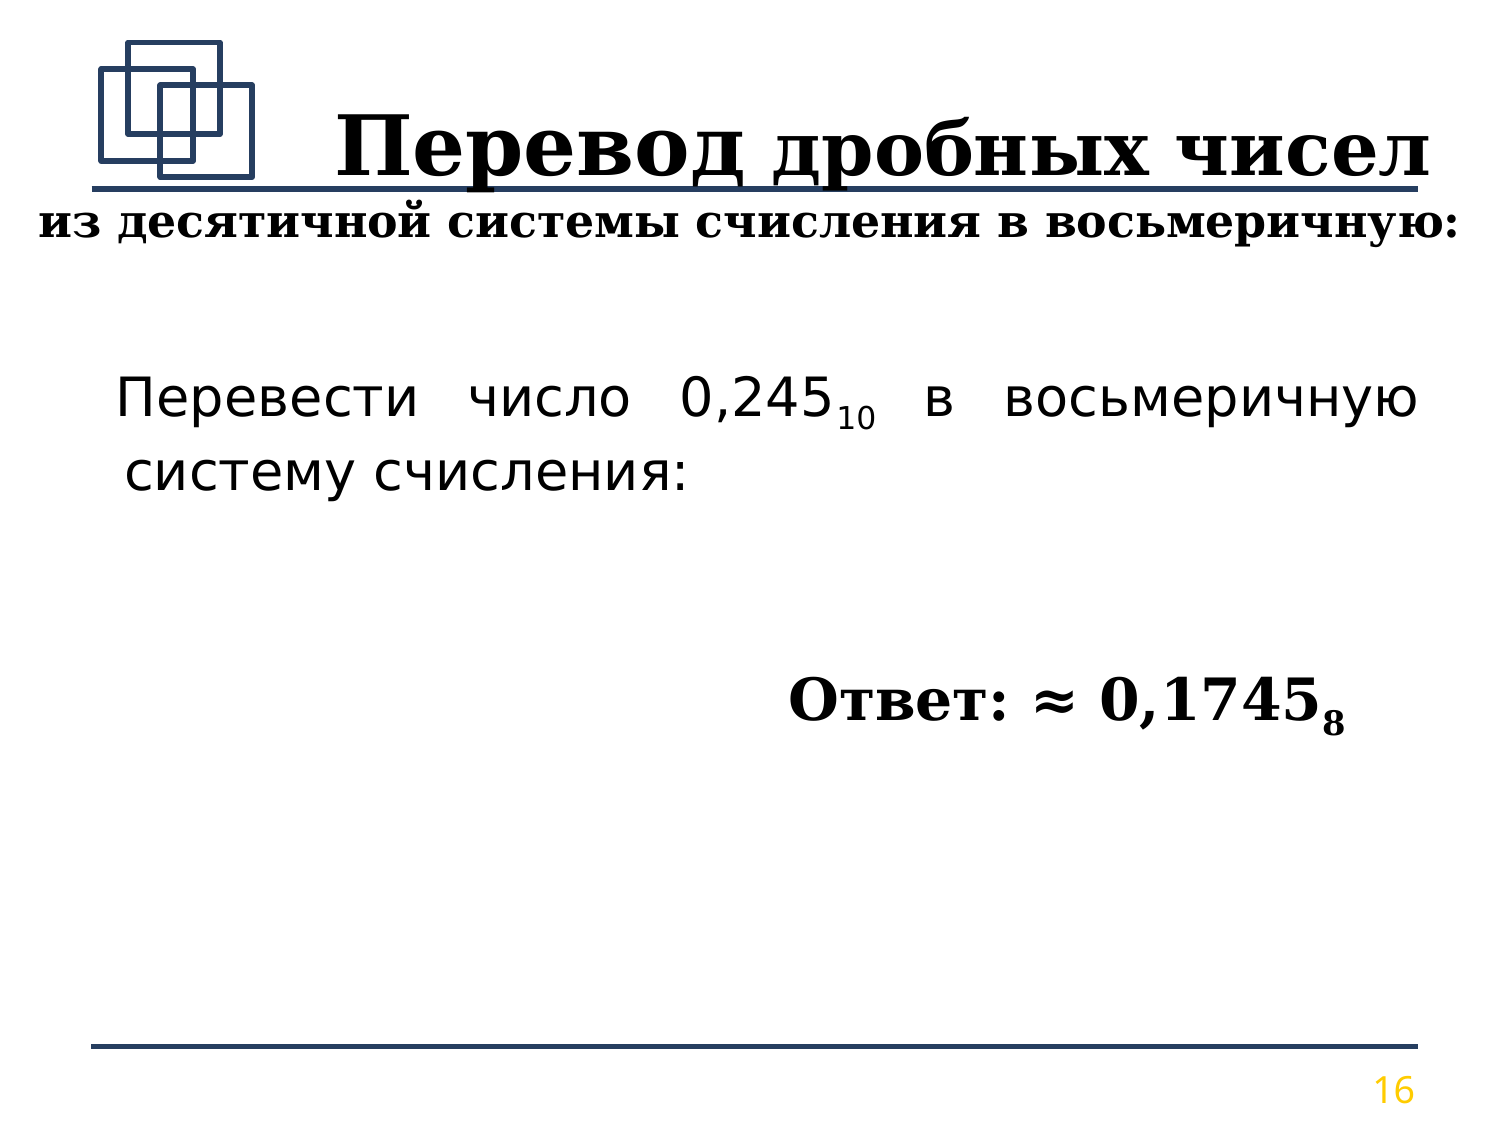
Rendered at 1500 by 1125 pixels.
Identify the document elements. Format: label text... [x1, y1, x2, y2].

title Перевод дробных чисел из десятичной системы счисления в восьмеричную: [0, 49, 1477, 290]
text_box Ответ: ≈ 0,17458 [773, 654, 1459, 750]
text_box Перевести число 0,24510 в восьмеричную систему счисления: [53, 354, 1436, 1047]
